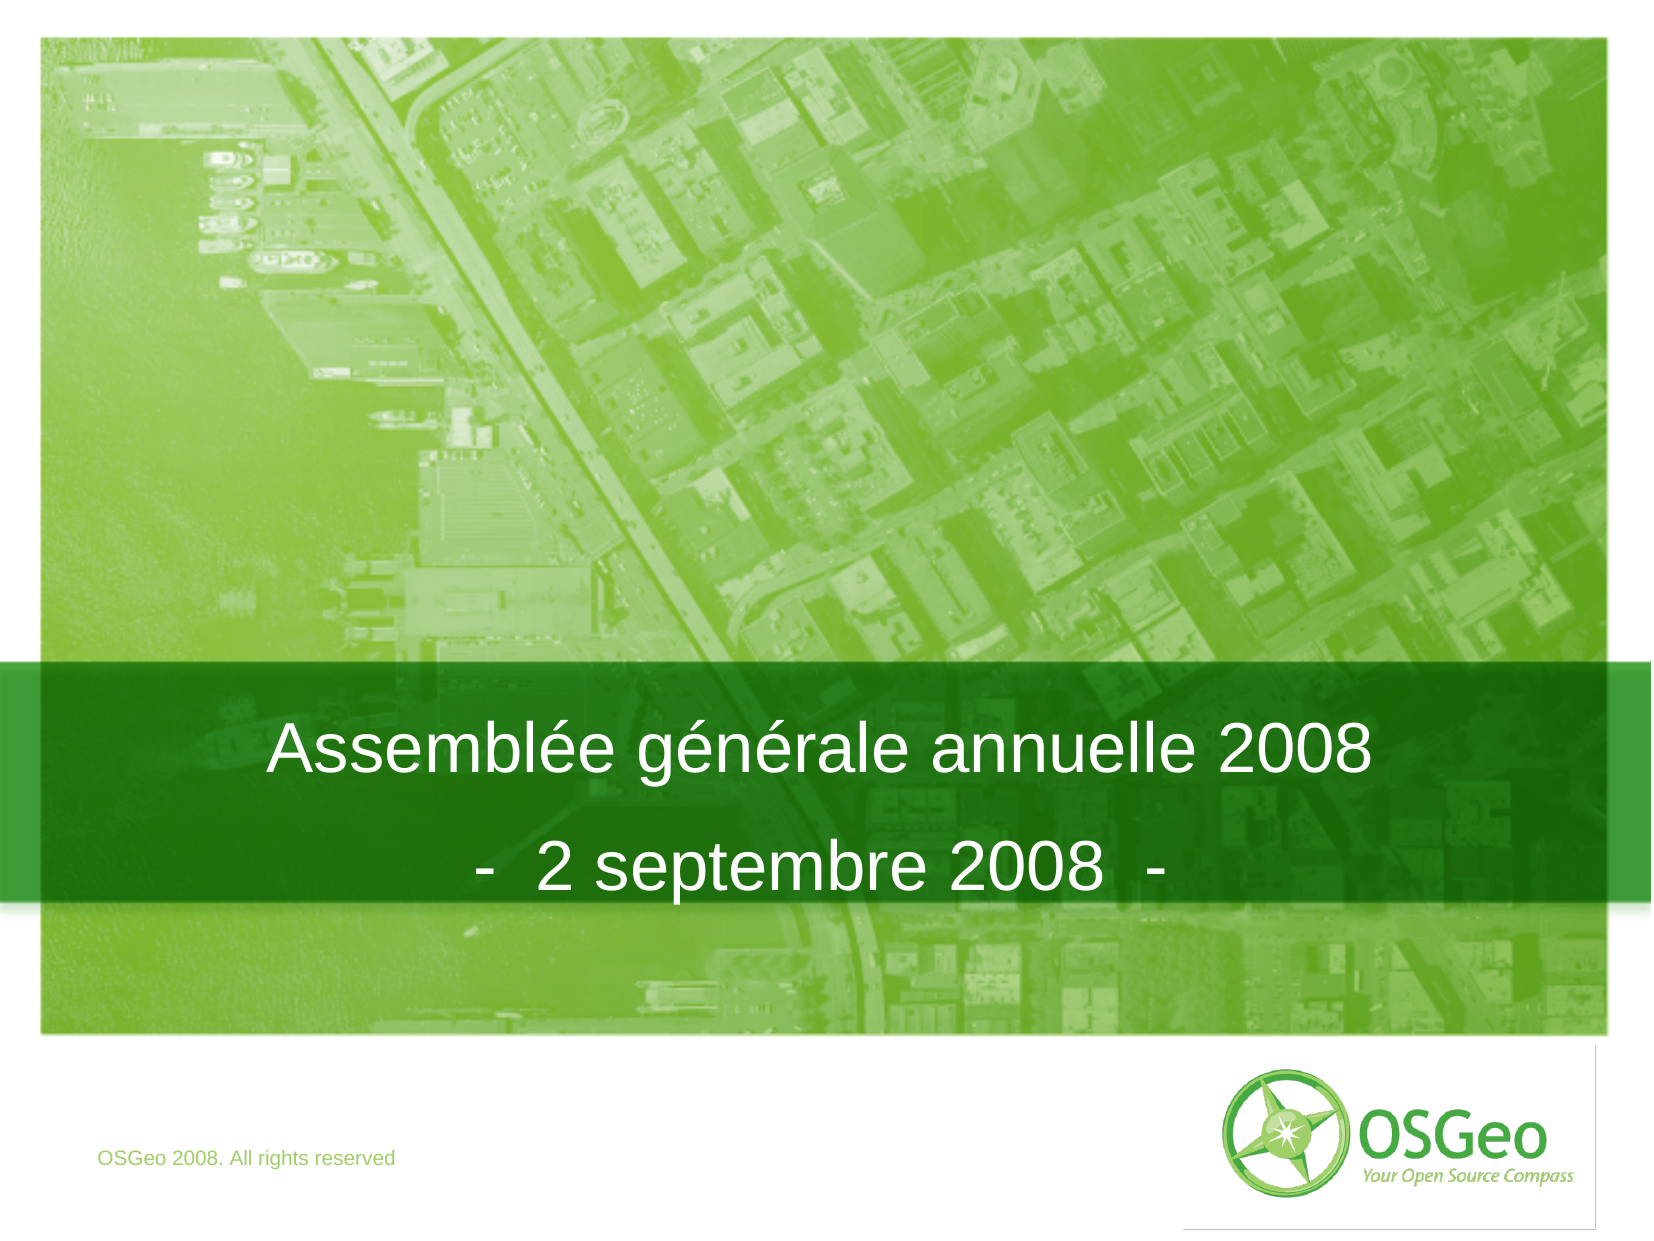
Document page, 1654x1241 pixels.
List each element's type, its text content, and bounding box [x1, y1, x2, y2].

picture [0, 0, 1651, 1241]
title Assemblée générale annuelle 2008 - 2 septembre 2008 - [76, 655, 1565, 919]
